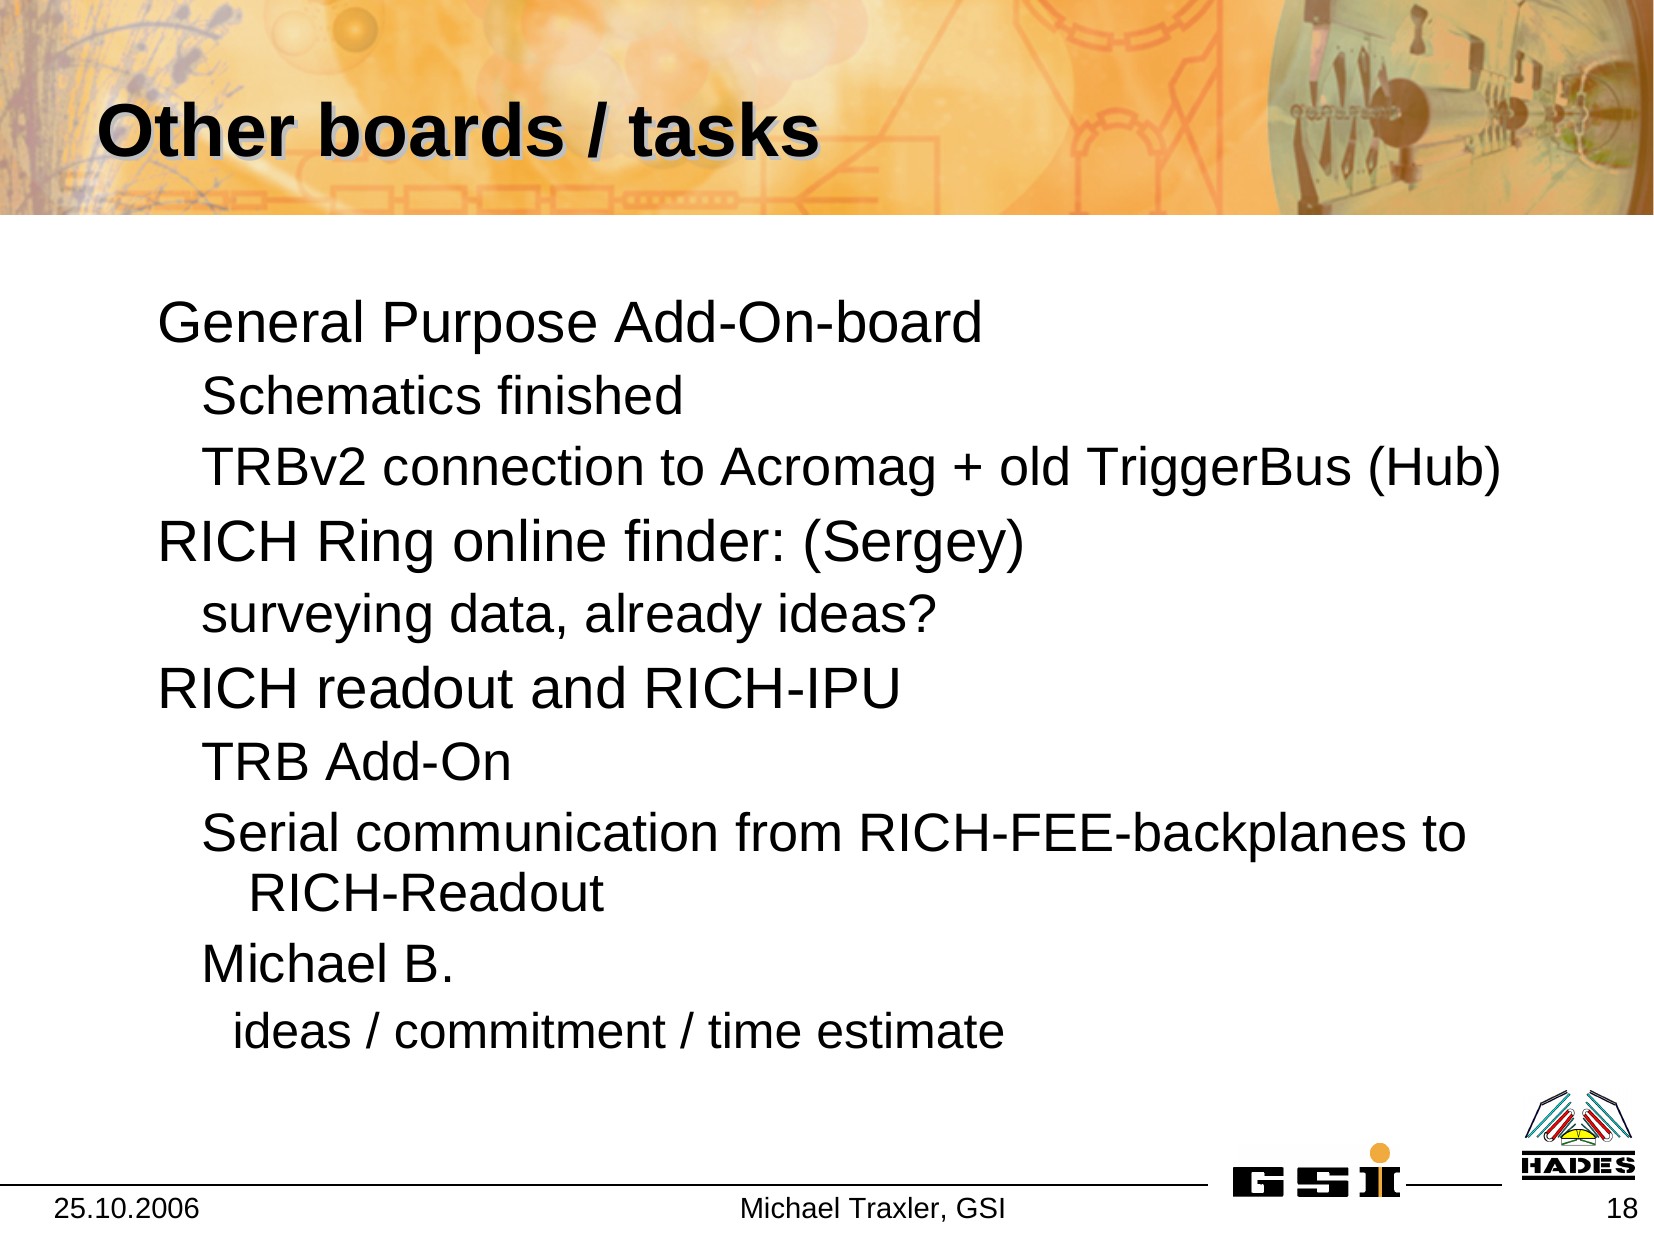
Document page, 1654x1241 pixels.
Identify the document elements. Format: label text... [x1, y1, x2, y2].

title Other boards / tasks [96, 34, 1502, 227]
picture [0, 0, 1654, 215]
list General Purpose Add-On-board Schematics finished TRBv2 connection to Acromag + old TriggerBus (Hub) RICH Ring online finder: (Sergey) surveying data, already ideas? RICH readout and RICH-IPU TRB Add-On Serial communication from RICH-FEE-backplanes to RICH-Readout Michael B. ideas / commitment / time estimate [82, 290, 1571, 1124]
picture [1233, 1143, 1400, 1197]
picture [1522, 1090, 1635, 1180]
